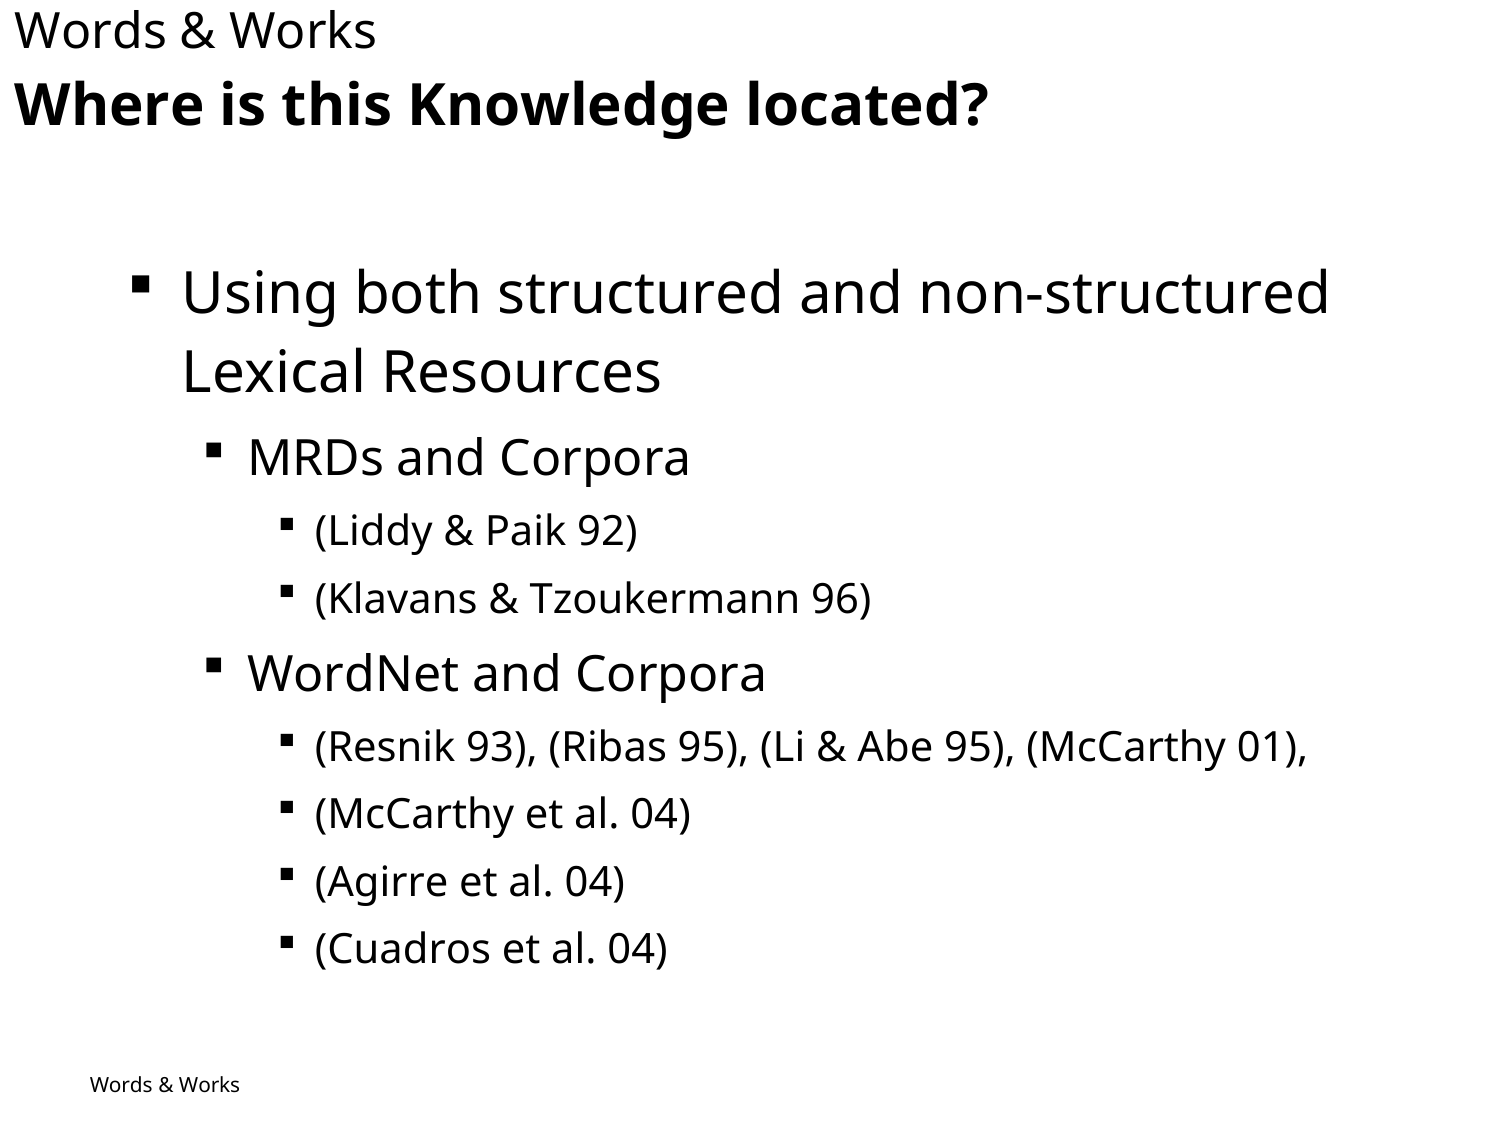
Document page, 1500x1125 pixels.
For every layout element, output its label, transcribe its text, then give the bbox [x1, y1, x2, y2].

list Using both structured and non-structured Lexical Resources MRDs and Corpora (Liddy & Paik 92) (Klavans & Tzoukermann 96) WordNet and Corpora (Resnik 93), (Ribas 95), (Li & Abe 95), (McCarthy 01), (McCarthy et al. 04) (Agirre et al. 04) (Cuadros et al. 04) [112, 150, 1388, 1000]
title Words & Works Where is this Knowledge located? [0, 0, 1400, 150]
